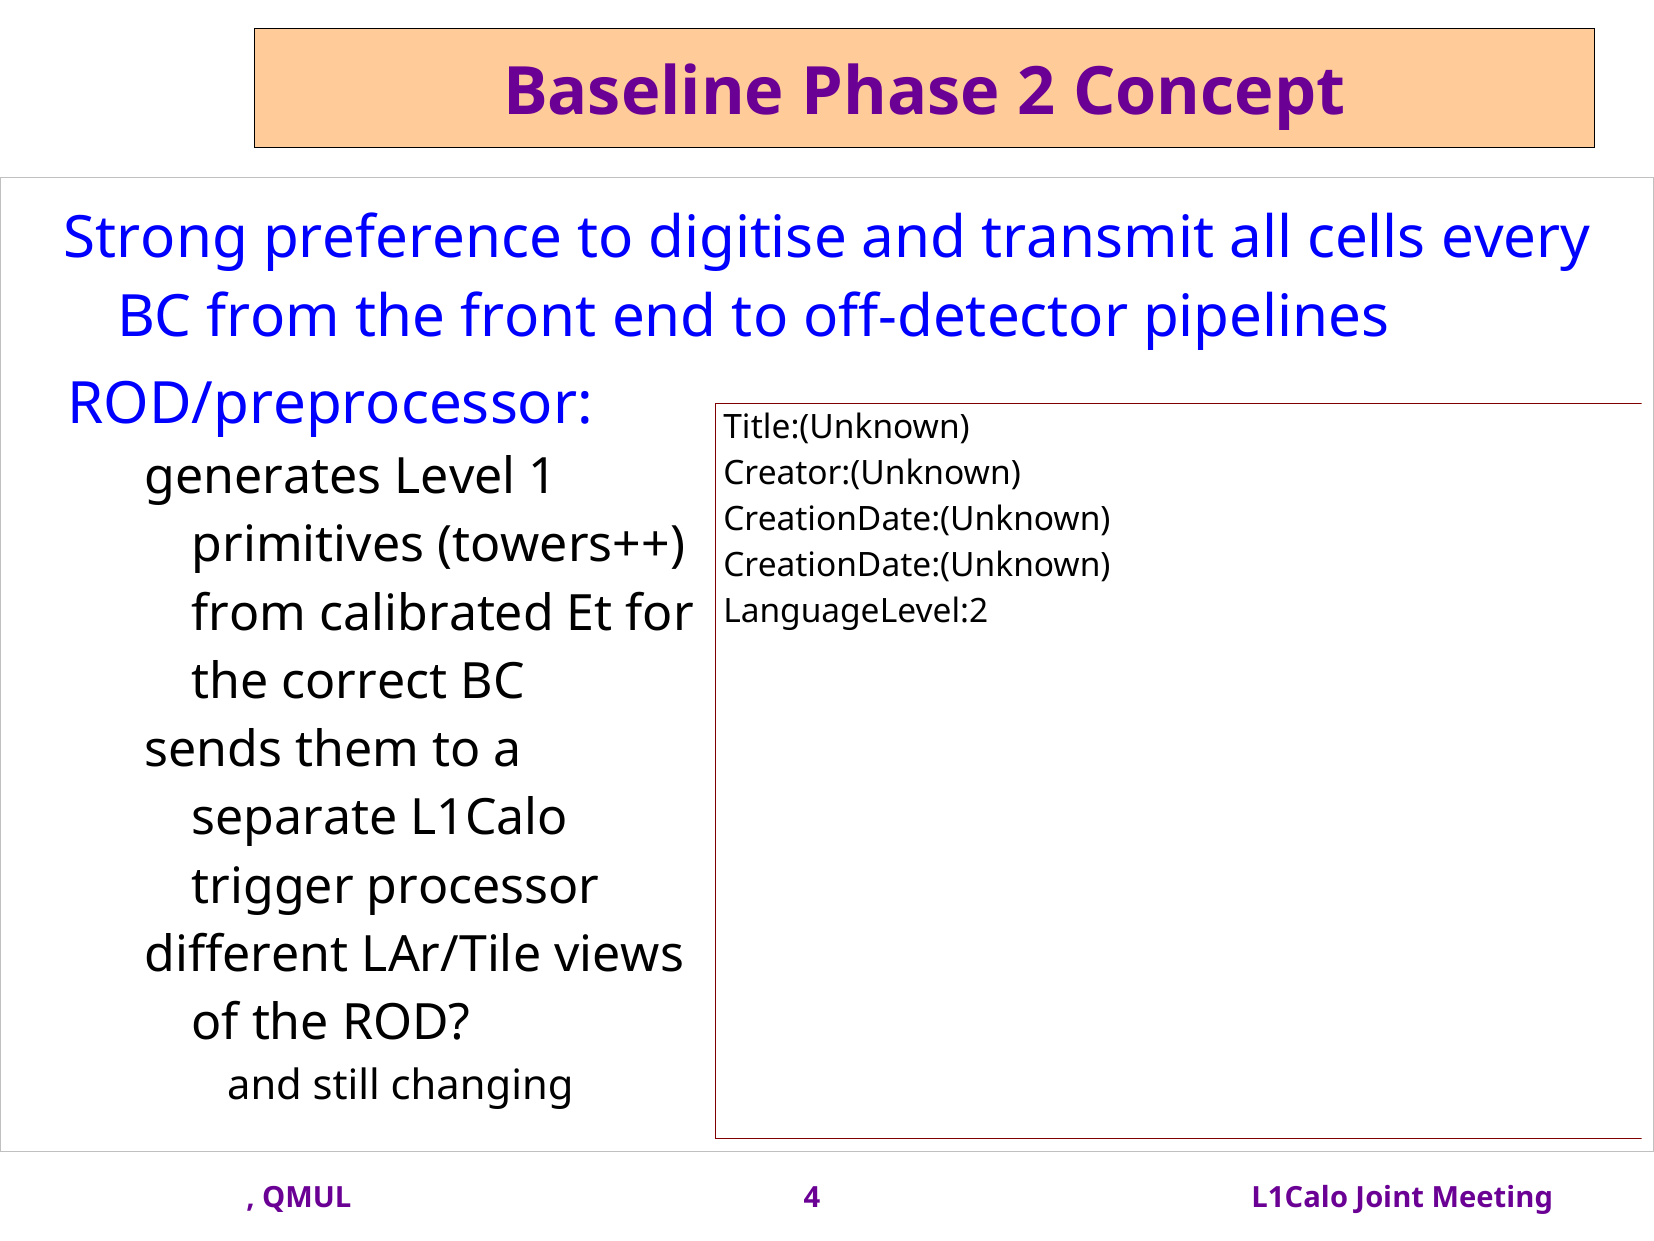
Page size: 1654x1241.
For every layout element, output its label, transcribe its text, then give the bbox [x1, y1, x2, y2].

title Baseline Phase 2 Concept [254, 28, 1595, 148]
list ROD/preprocessor: generates Level 1 primitives (towers++) from calibrated Et for the correct BC sends them to a separate L1Calo trigger processor different LAr/Tile views of the ROD? and still changing [50, 360, 701, 1127]
list Strong preference to digitise and transmit all cells every BC from the front end to off-detector pipelines [46, 194, 1627, 359]
picture [712, 400, 1642, 1139]
